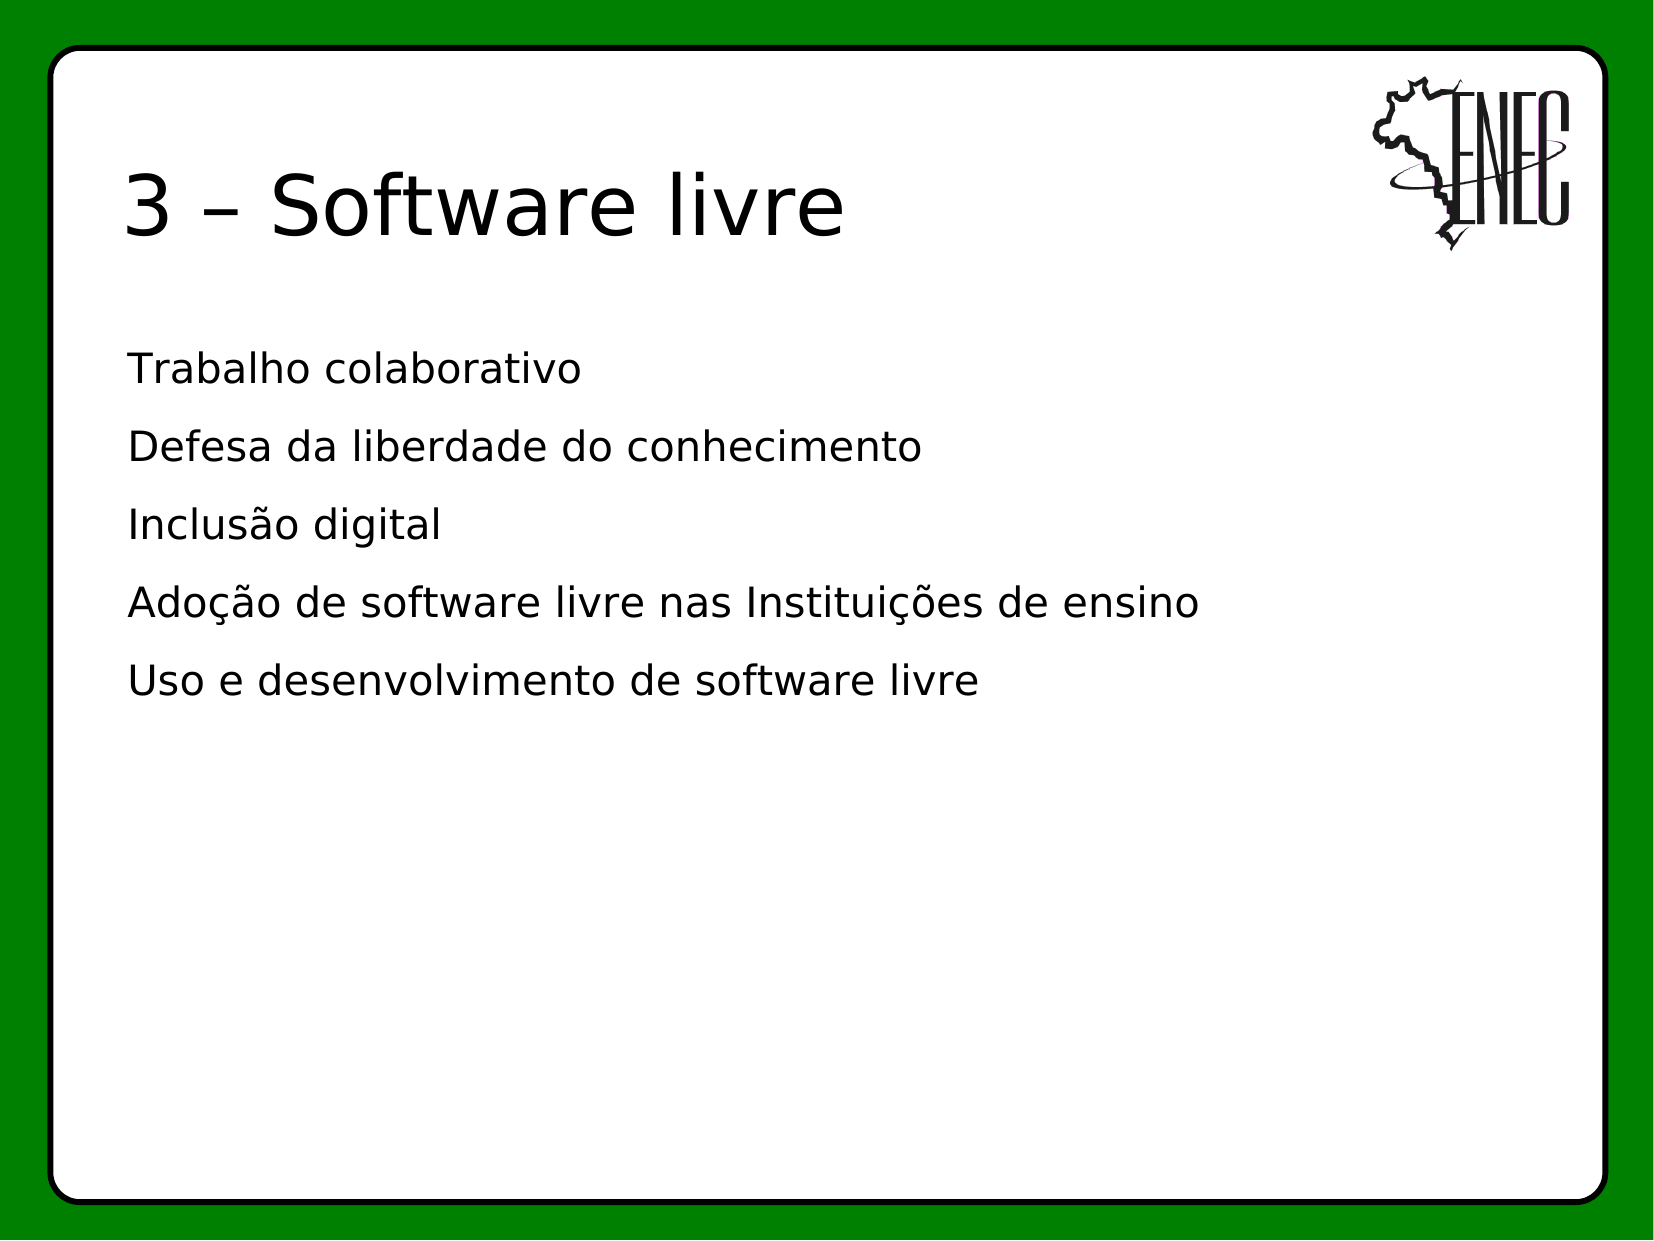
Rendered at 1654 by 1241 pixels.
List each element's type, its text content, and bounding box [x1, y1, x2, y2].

picture [1367, 71, 1575, 273]
title 3 – Software livre [121, 102, 1534, 311]
list Trabalho colaborativo Defesa da liberdade do conhecimento Inclusão digital Adoção de software livre nas Instituições de ensino Uso e desenvolvimento de software livre [109, 344, 1512, 1127]
